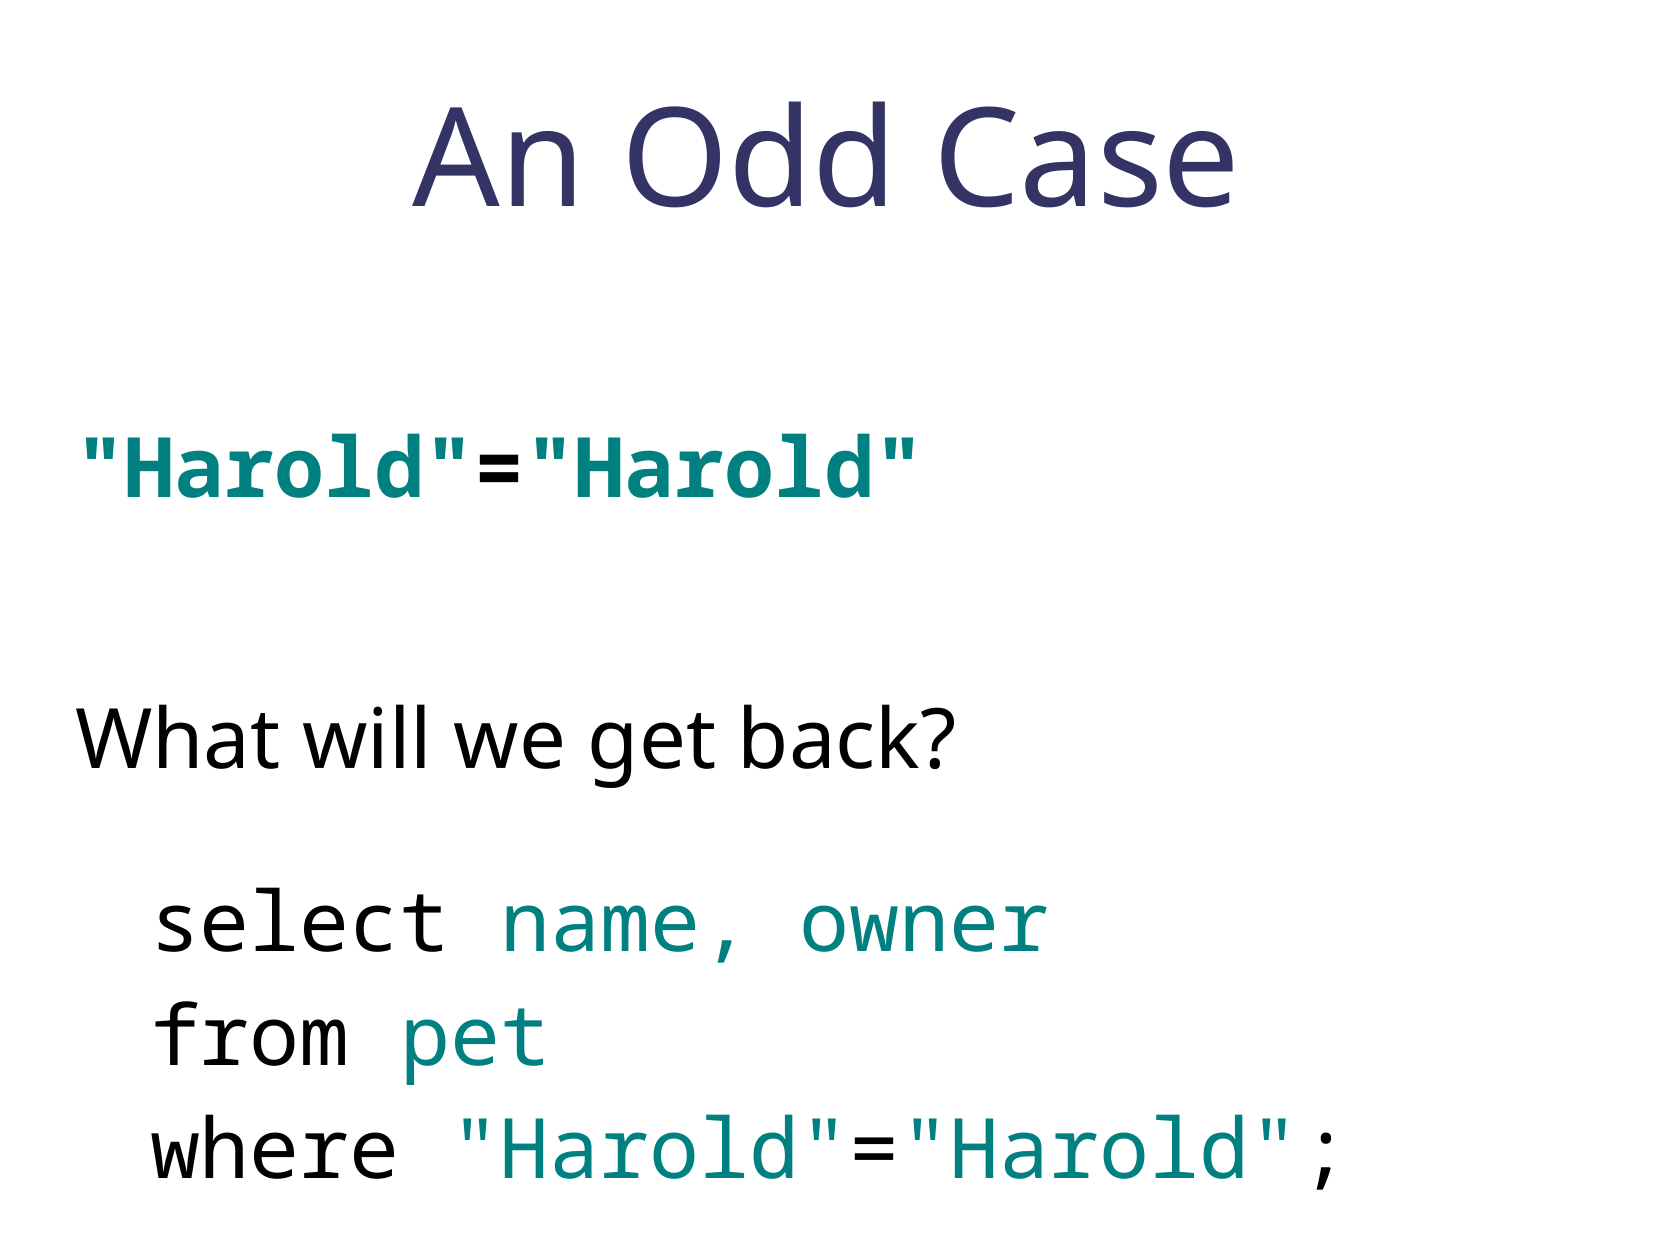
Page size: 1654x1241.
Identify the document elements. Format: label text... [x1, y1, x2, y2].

text_box What will we get back? [75, 679, 1654, 795]
text_box select name, owner from pet where "Harold"="Harold"; [150, 862, 1560, 1137]
title An Odd Case [0, 56, 1654, 250]
subtitle "Harold"="Harold" [75, 295, 1654, 483]
